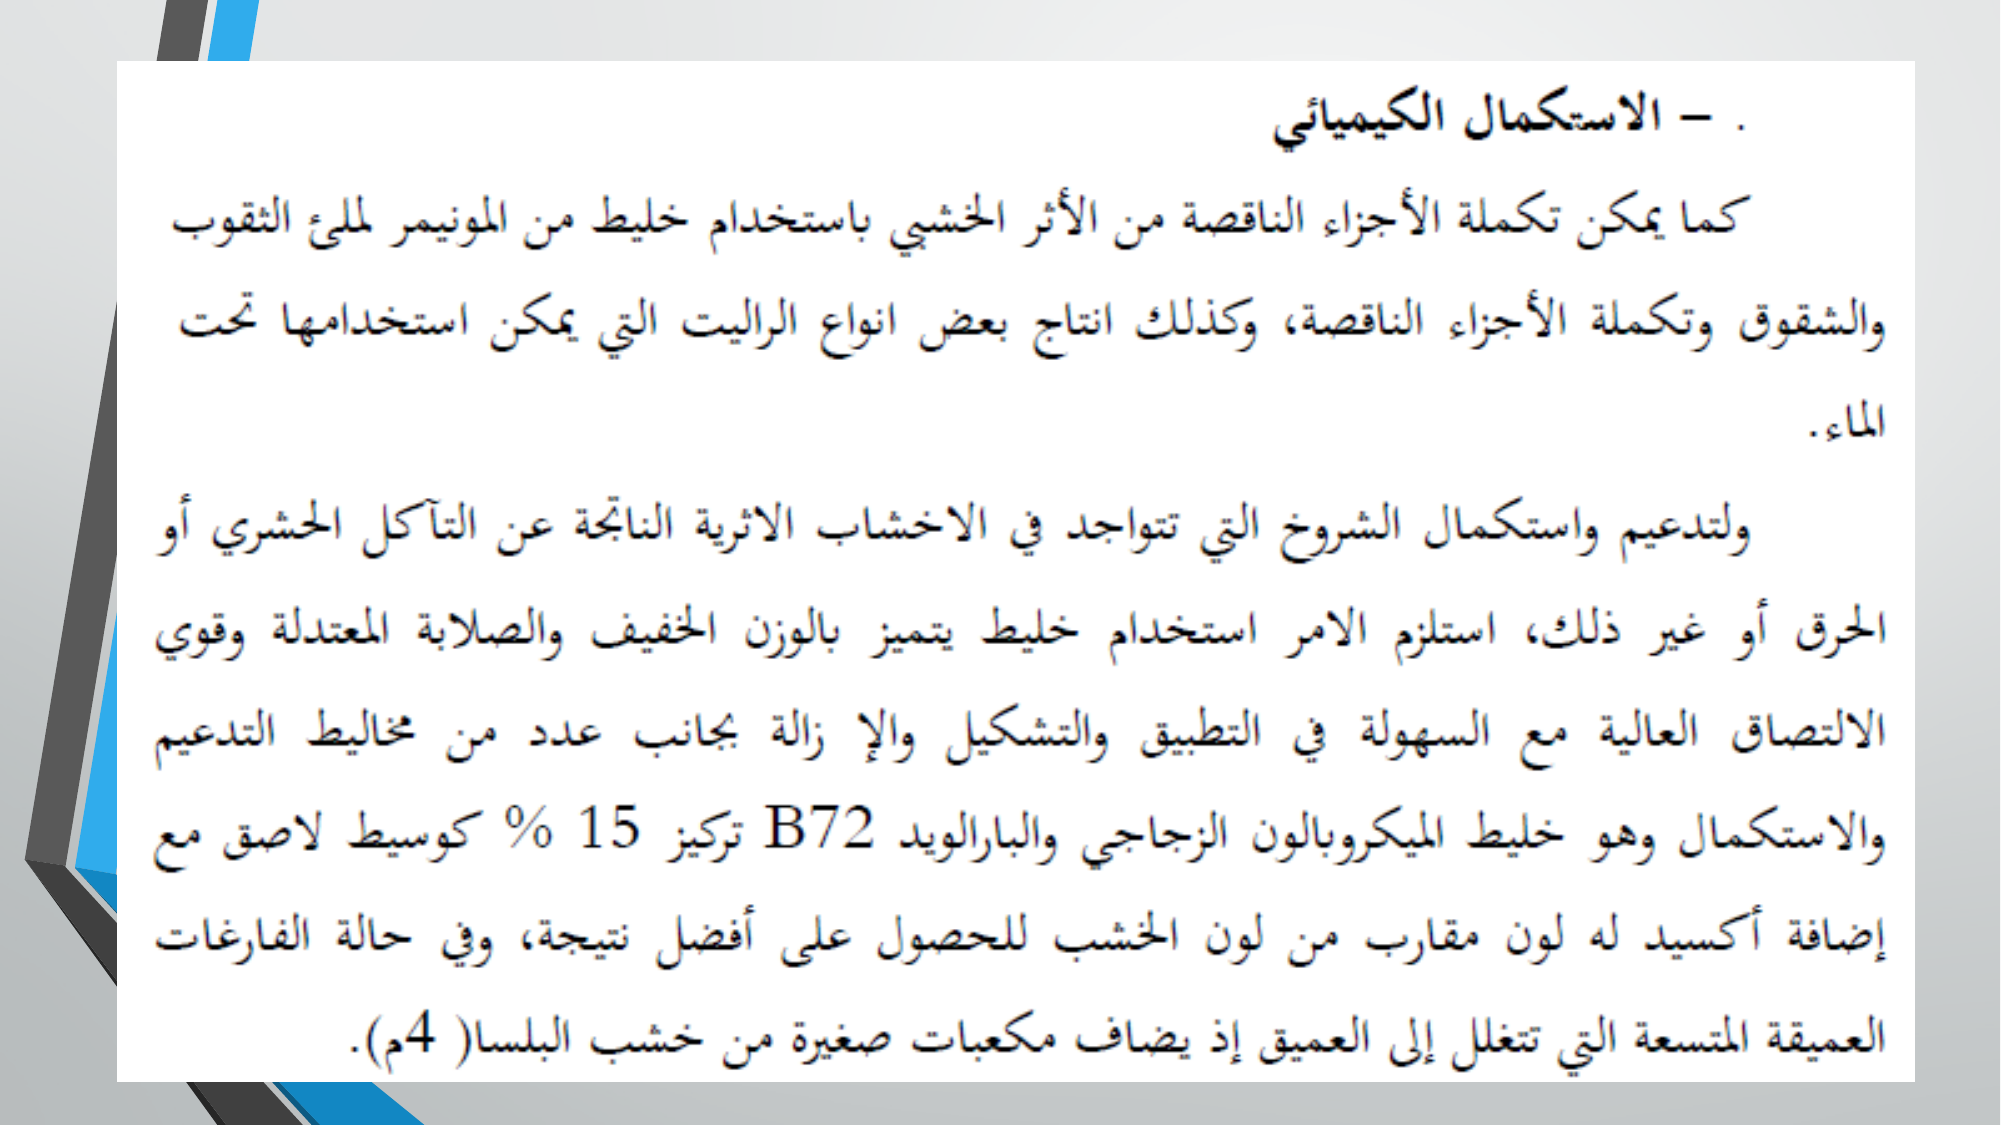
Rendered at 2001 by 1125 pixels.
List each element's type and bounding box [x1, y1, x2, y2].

picture [117, 61, 1915, 1082]
